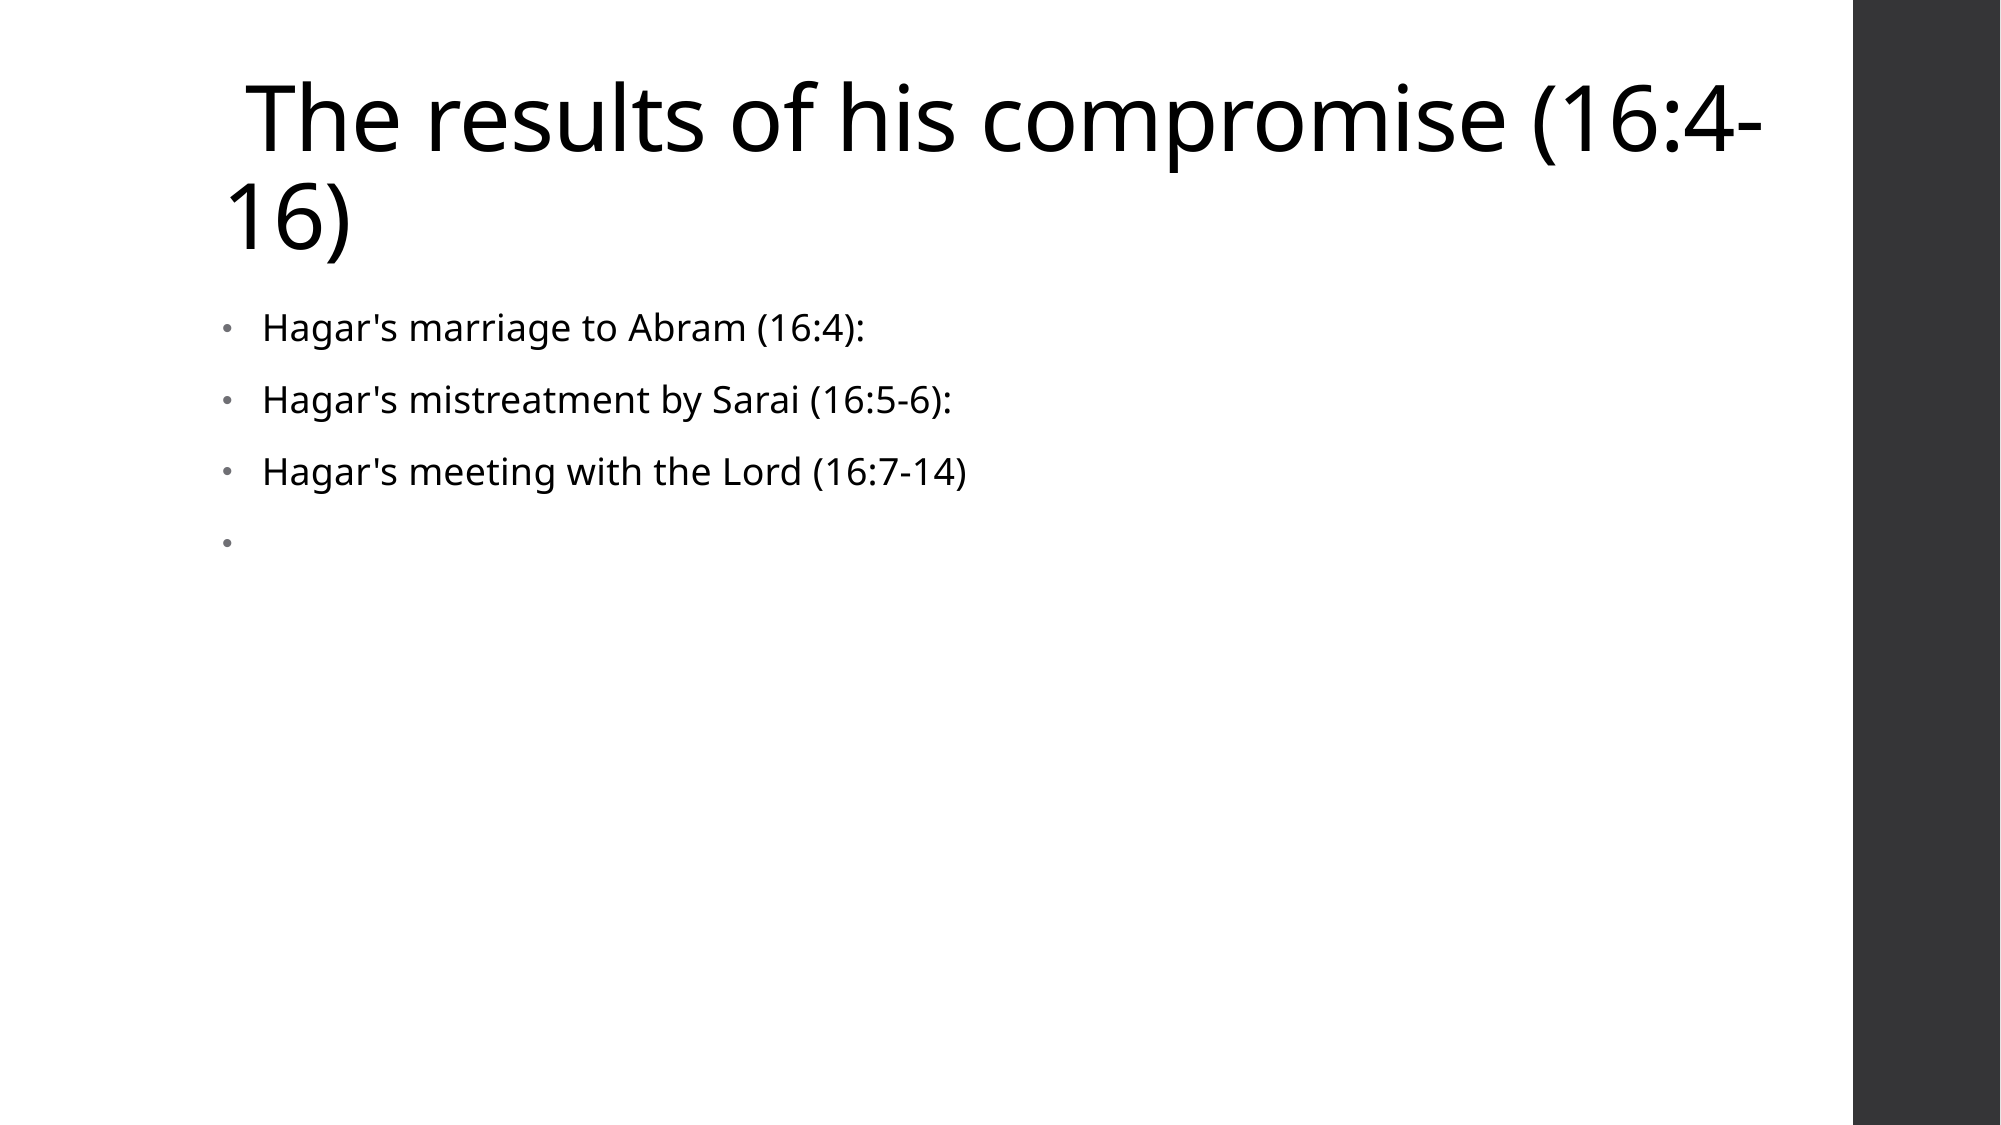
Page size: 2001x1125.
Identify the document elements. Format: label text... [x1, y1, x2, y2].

list Hagar's marriage to Abram (16:4): Hagar's mistreatment by Sarai (16:5-6): Hagar's meeting with the Lord (16:7-14) [206, 299, 1617, 1014]
title The results of his compromise (16:4-16) [206, 60, 1797, 278]
